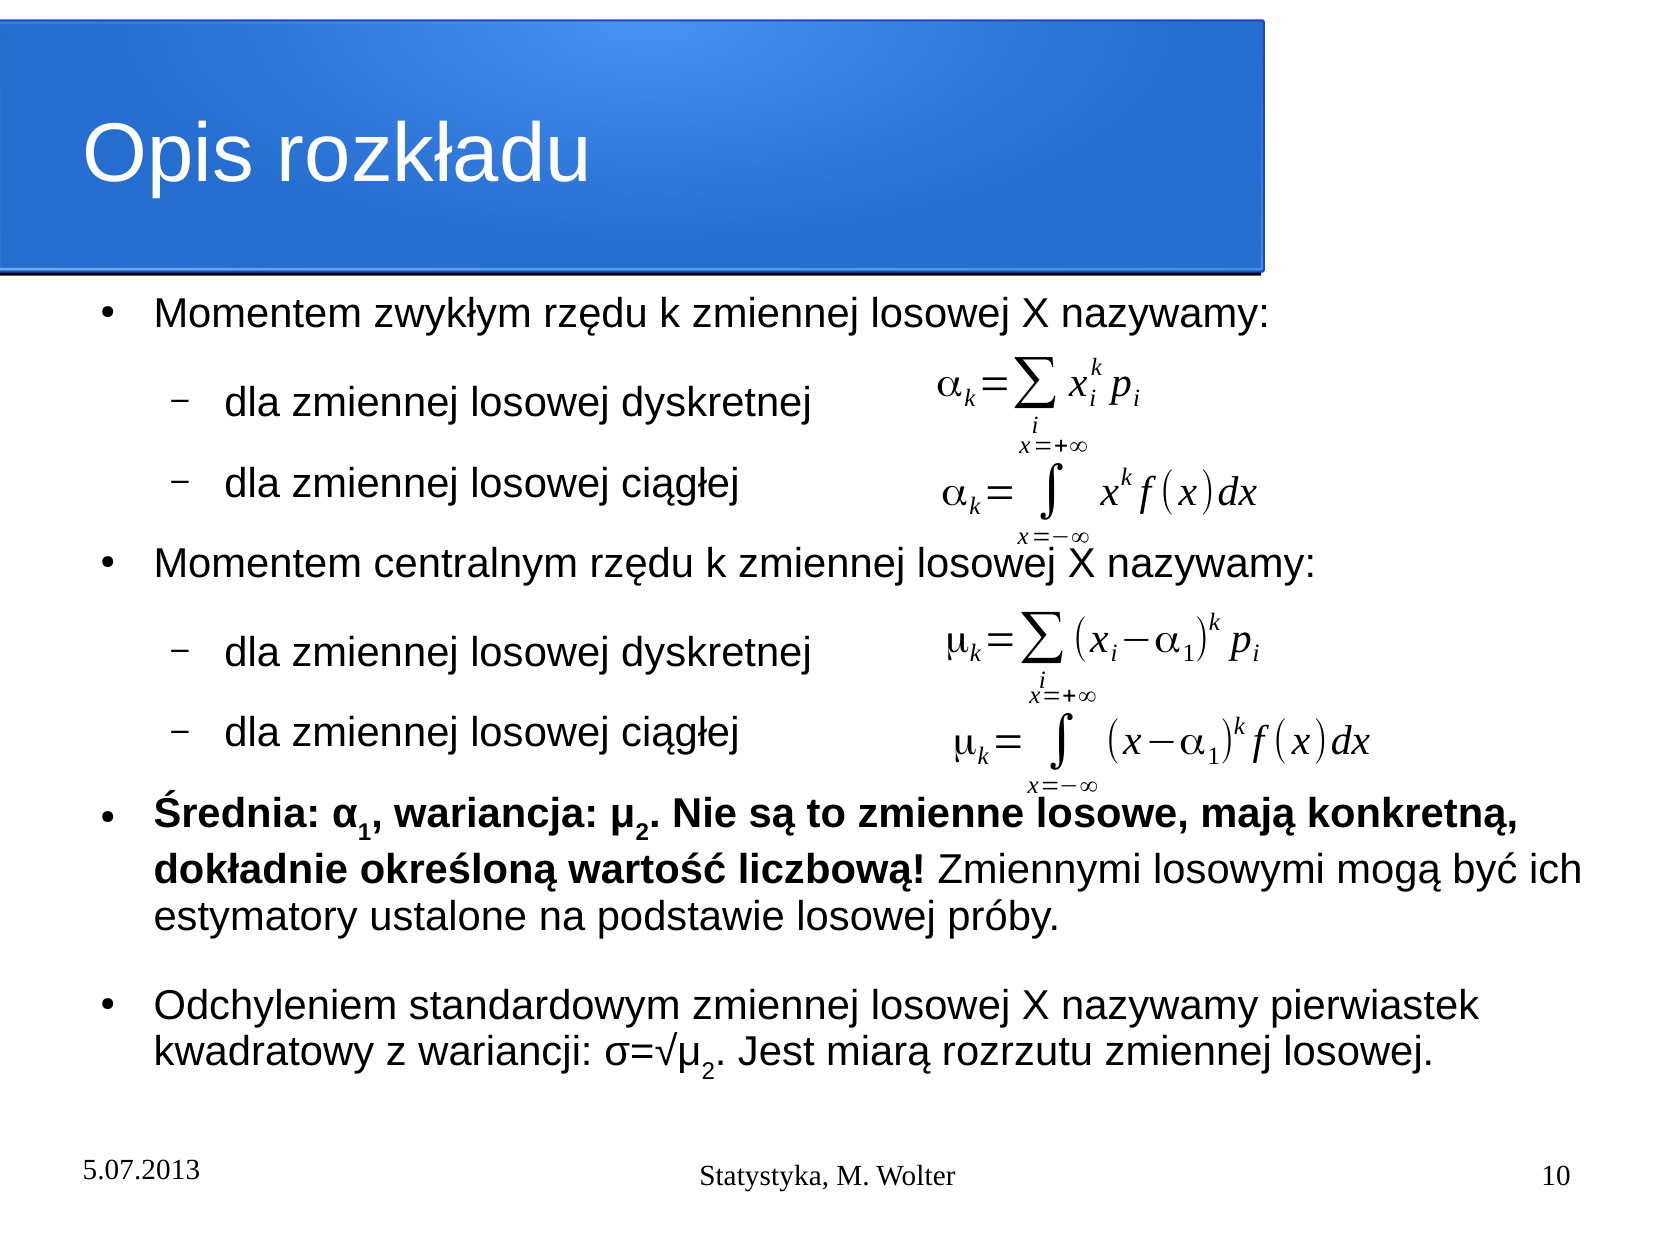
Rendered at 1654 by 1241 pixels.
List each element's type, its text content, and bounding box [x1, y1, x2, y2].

chart [930, 353, 1266, 551]
chart [938, 608, 1379, 800]
list Momentem zwykłym rzędu k zmiennej losowej X nazywamy: dla zmiennej losowej dyskretnej dla zmiennej losowej ciągłej Momentem centralnym rzędu k zmiennej losowej X nazywamy: dla zmiennej losowej dyskretnej dla zmiennej losowej ciągłej Średnia: α1, wariancja: μ2. Nie są to zmienne losowe, mają konkretną, dokładnie określoną wartość liczbową! Zmiennymi losowymi mogą być ich estymatory ustalone na podstawie losowej próby. Odchyleniem standardowym zmiennej losowej X nazywamy pierwiastek kwadratowy z wariancji: σ=√μ2. Jest miarą rozrzutu zmiennej losowej. [82, 290, 1591, 1111]
title Opis rozkładu [82, 49, 1250, 257]
